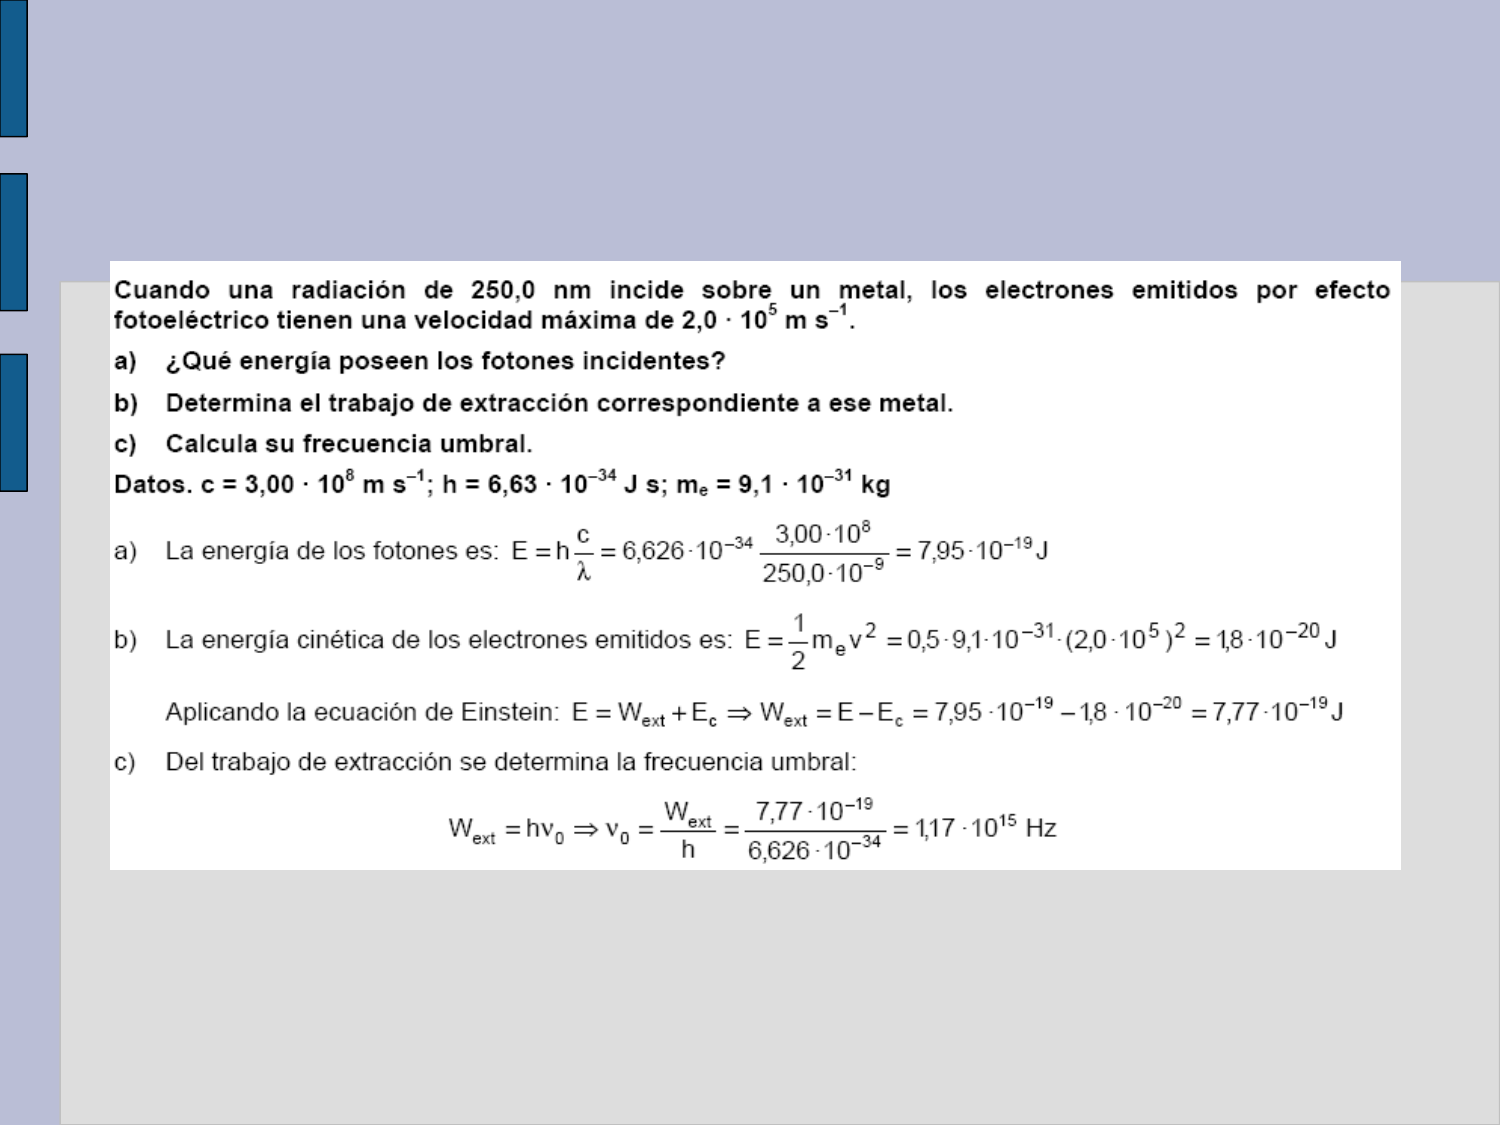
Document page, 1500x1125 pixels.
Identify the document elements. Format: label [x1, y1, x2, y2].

picture [110, 261, 1401, 870]
